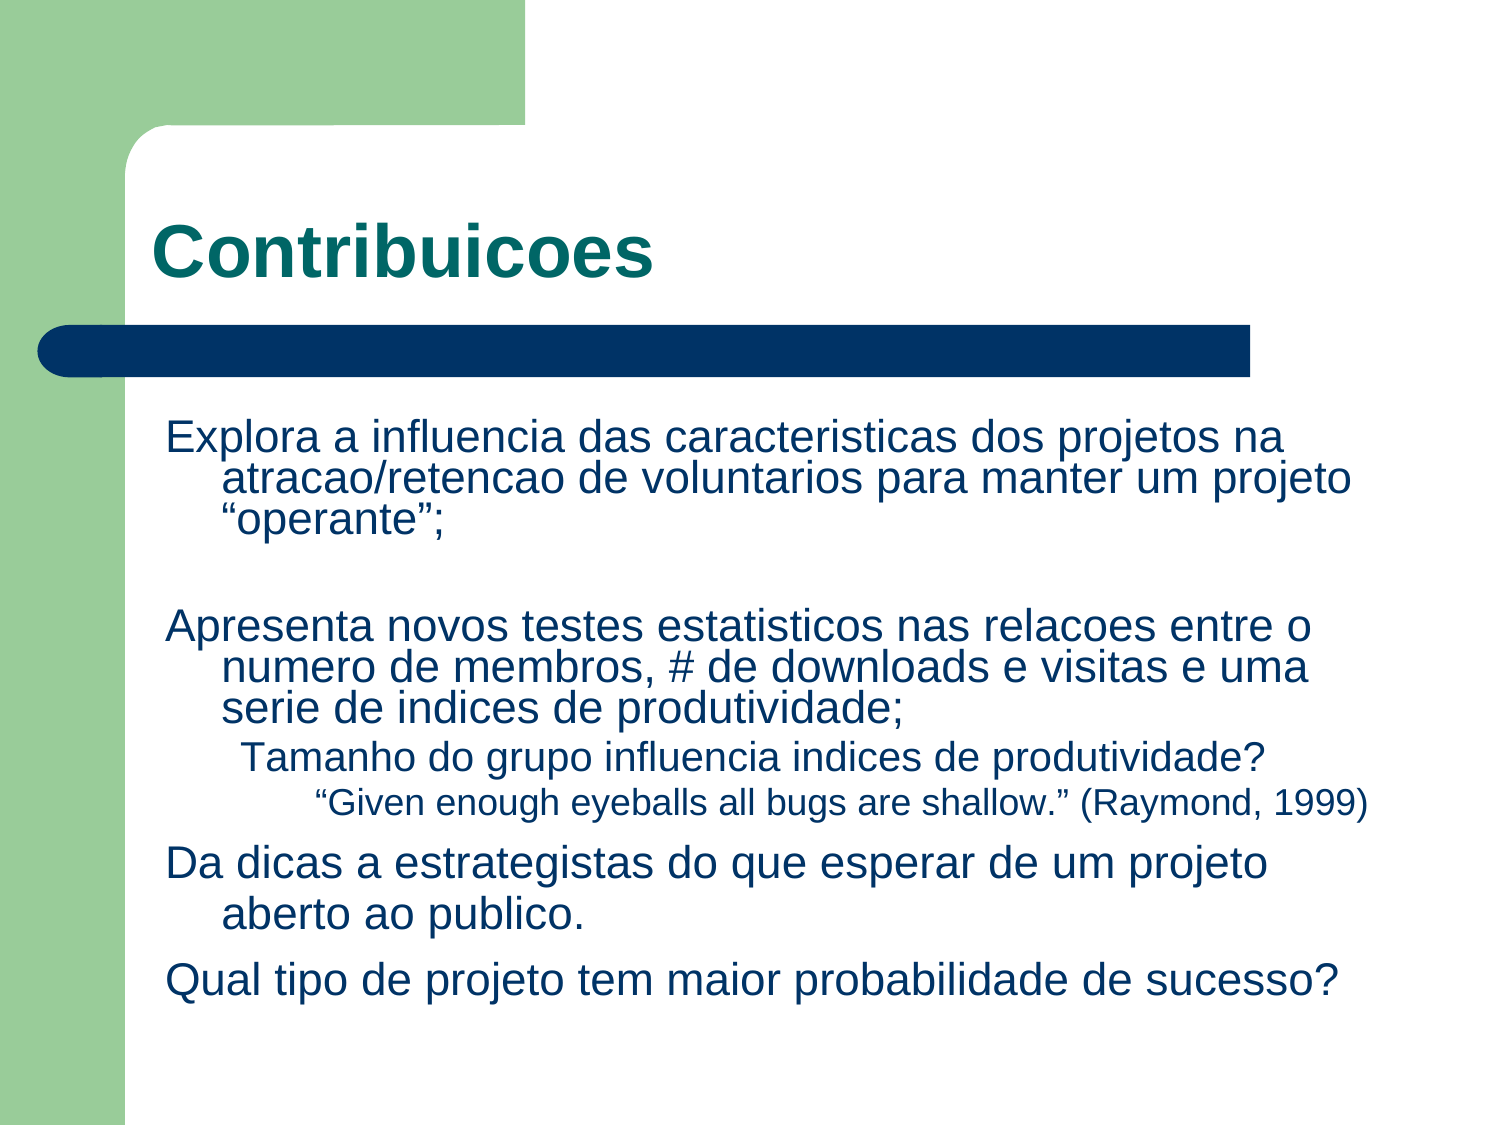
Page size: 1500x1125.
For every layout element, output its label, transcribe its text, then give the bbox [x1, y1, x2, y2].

title Contribuicoes [136, 136, 1414, 301]
list Explora a influencia das caracteristicas dos projetos na atracao/retencao de voluntarios para manter um projeto “operante”; Apresenta novos testes estatisticos nas relacoes entre o numero de membros, # de downloads e visitas e uma serie de indices de produtividade; Tamanho do grupo influencia indices de produtividade? “Given enough eyeballs all bugs are shallow.” (Raymond, 1999) Da dicas a estrategistas do que esperar de um projeto aberto ao publico. Qual tipo de projeto tem maior probabilidade de sucesso? [150, 412, 1413, 1119]
